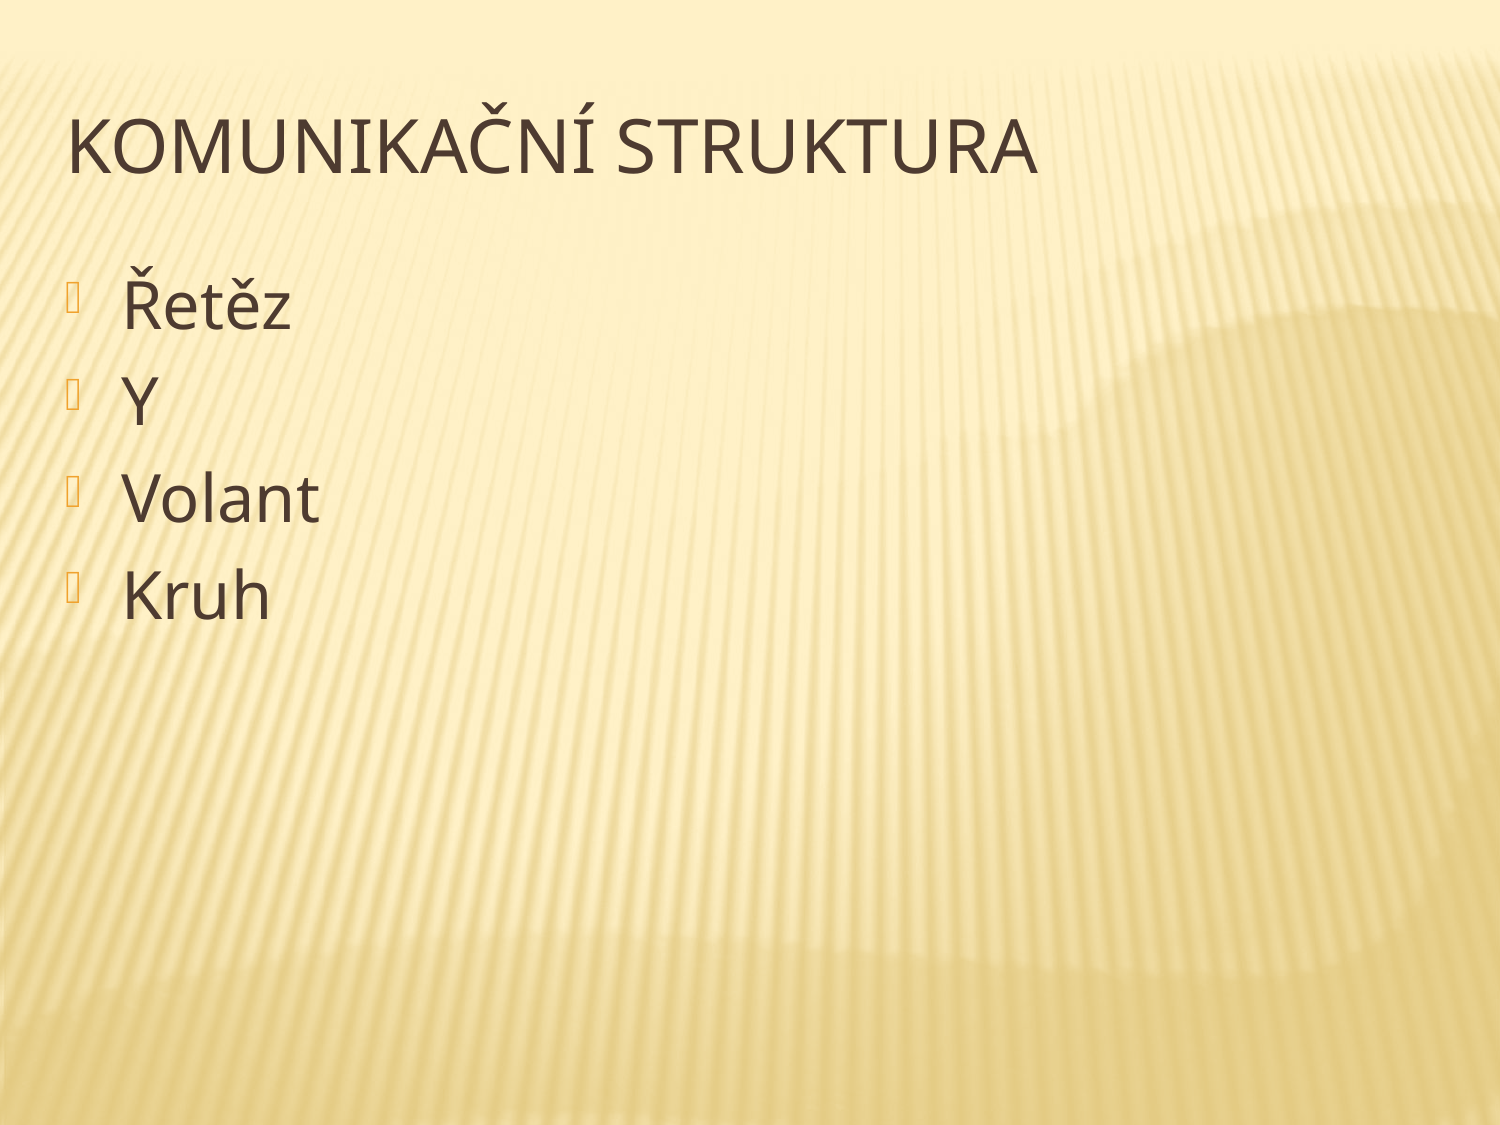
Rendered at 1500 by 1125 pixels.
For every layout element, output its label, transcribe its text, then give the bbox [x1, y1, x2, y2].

title Komunikační struktura [50, 75, 1476, 213]
list Řetěz Y Volant Kruh [50, 254, 1476, 998]
